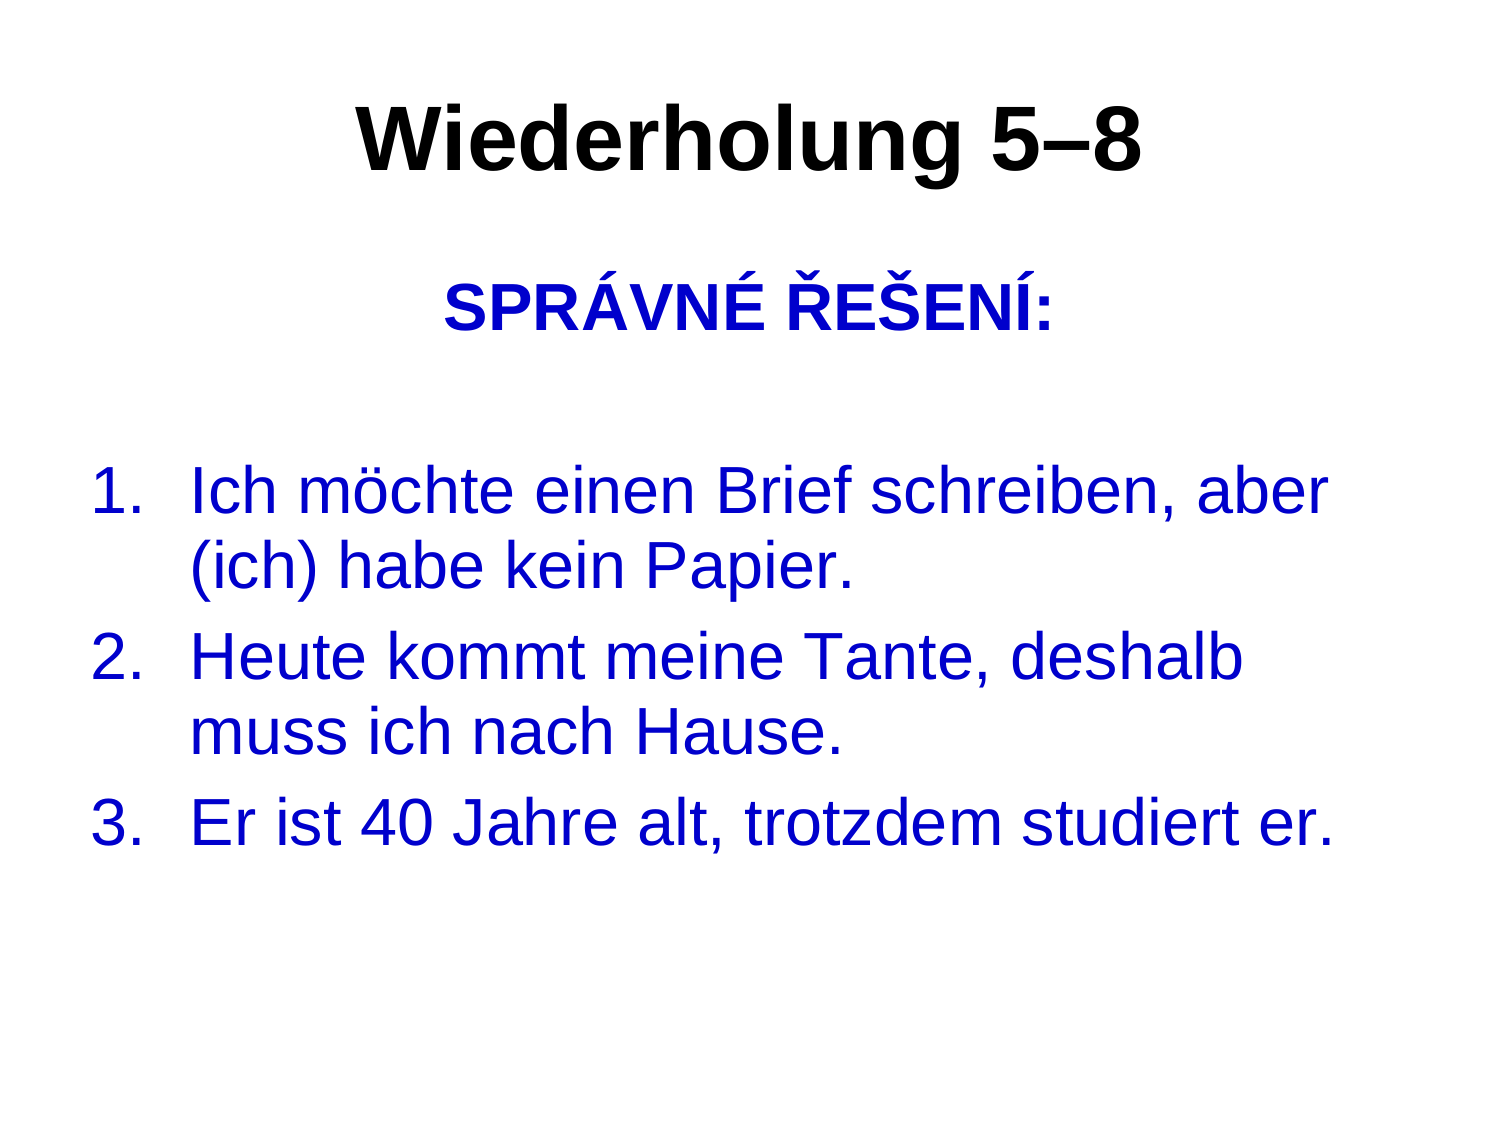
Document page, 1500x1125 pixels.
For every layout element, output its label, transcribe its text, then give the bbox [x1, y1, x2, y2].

list SPRÁVNÉ ŘEŠENÍ: Ich möchte einen Brief schreiben, aber (ich) habe kein Papier. Heute kommt meine Tante, deshalb muss ich nach Hause. Er ist 40 Jahre alt, trotzdem studiert er. [75, 262, 1426, 1051]
title Wiederholung 5–8 [75, 45, 1426, 233]
